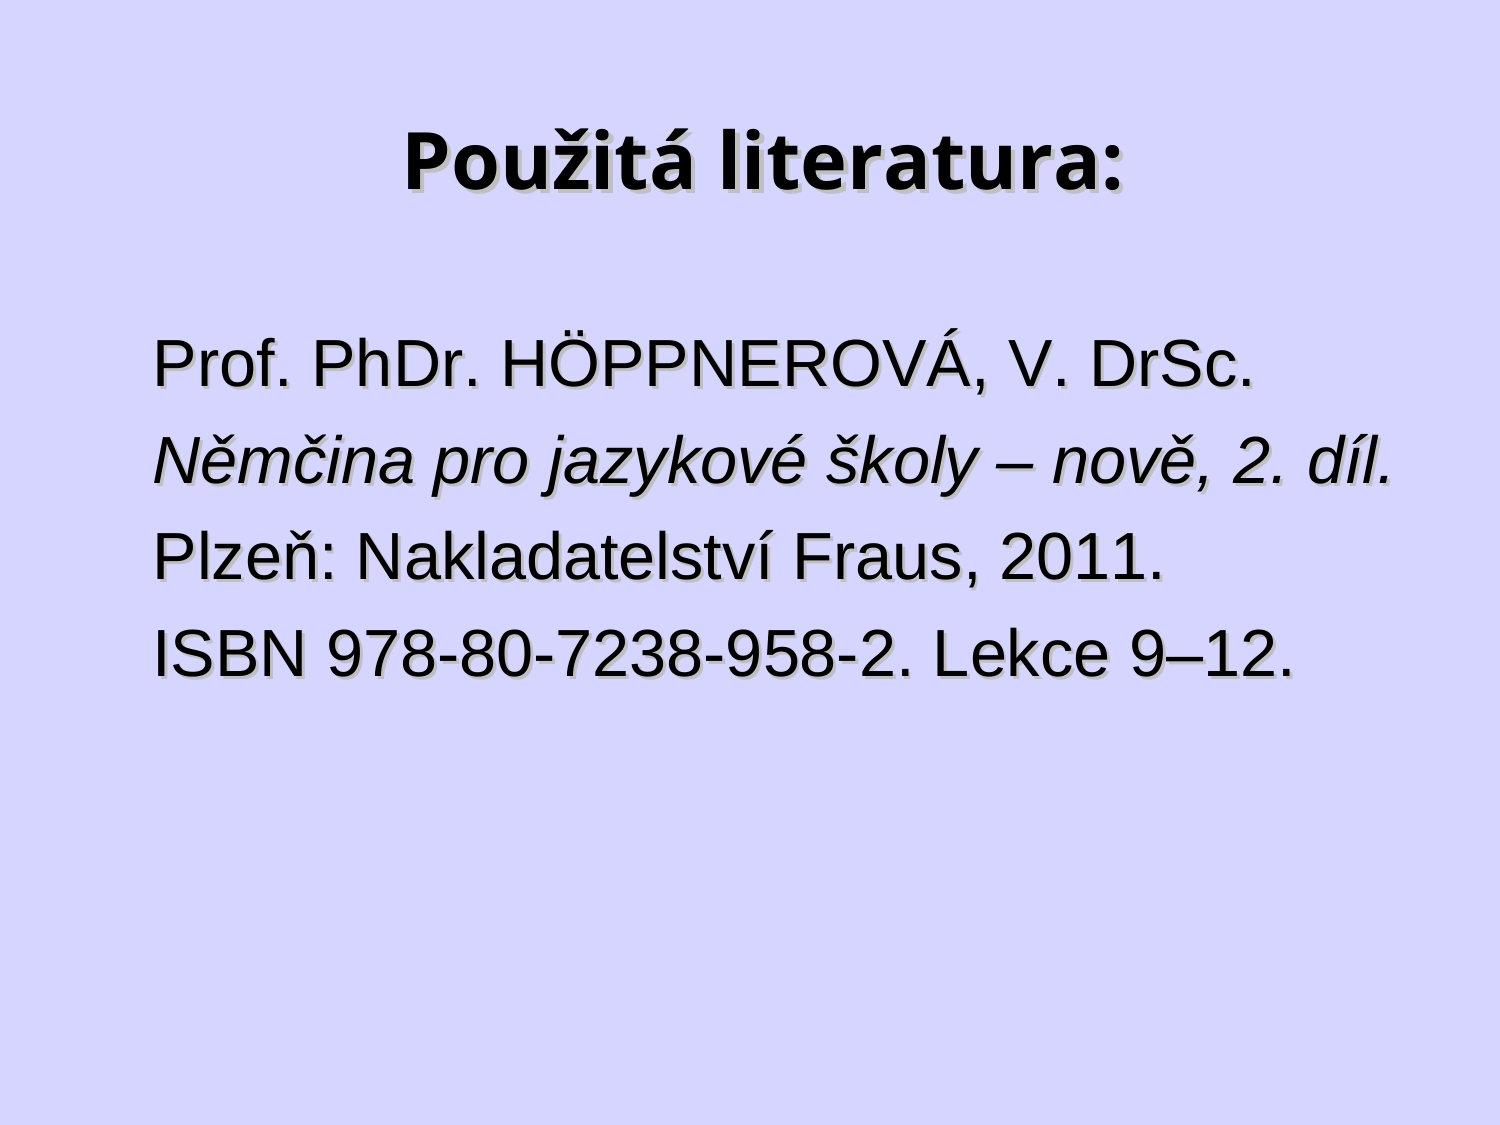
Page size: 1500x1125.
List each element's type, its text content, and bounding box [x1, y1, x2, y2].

list Prof. PhDr. HÖPPNEROVÁ, V. DrSc. Němčina pro jazykové školy – nově, 2. díl. Plzeň: Nakladatelství Fraus, 2011. ISBN 978-80-7238-958-2. Lekce 9–12. [137, 312, 1451, 1000]
title Použitá literatura: [75, 40, 1451, 276]
